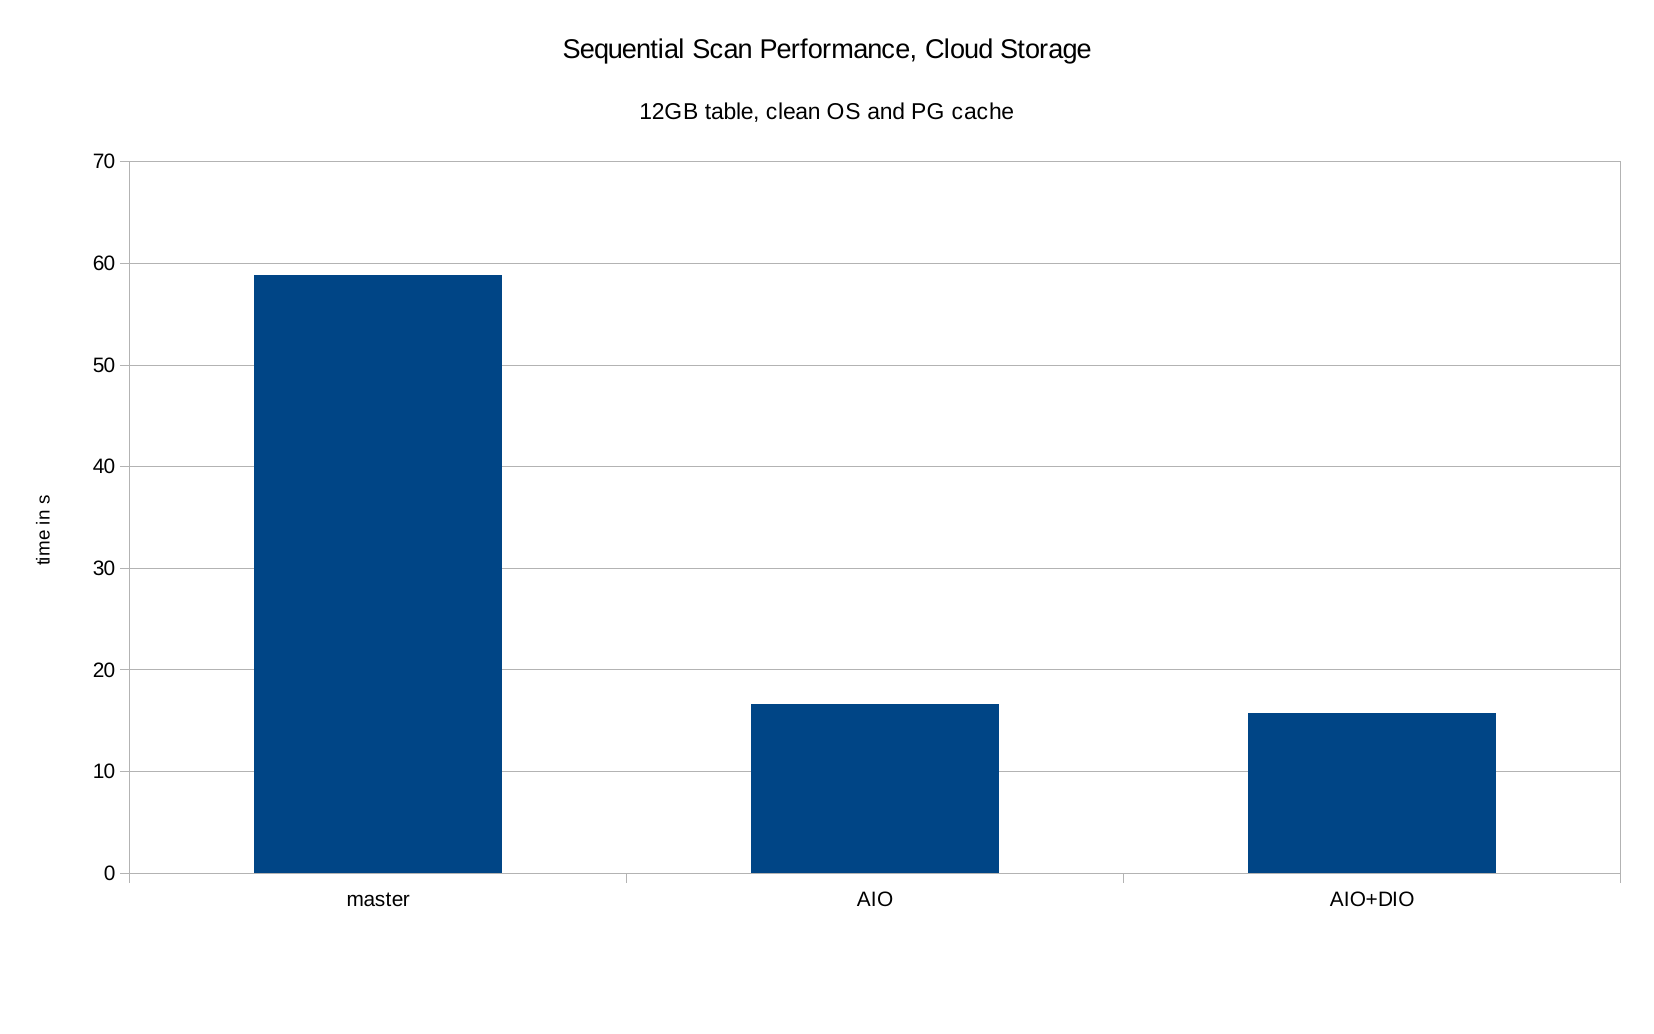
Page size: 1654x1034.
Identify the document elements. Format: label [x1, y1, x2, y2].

chart [0, 0, 1654, 931]
